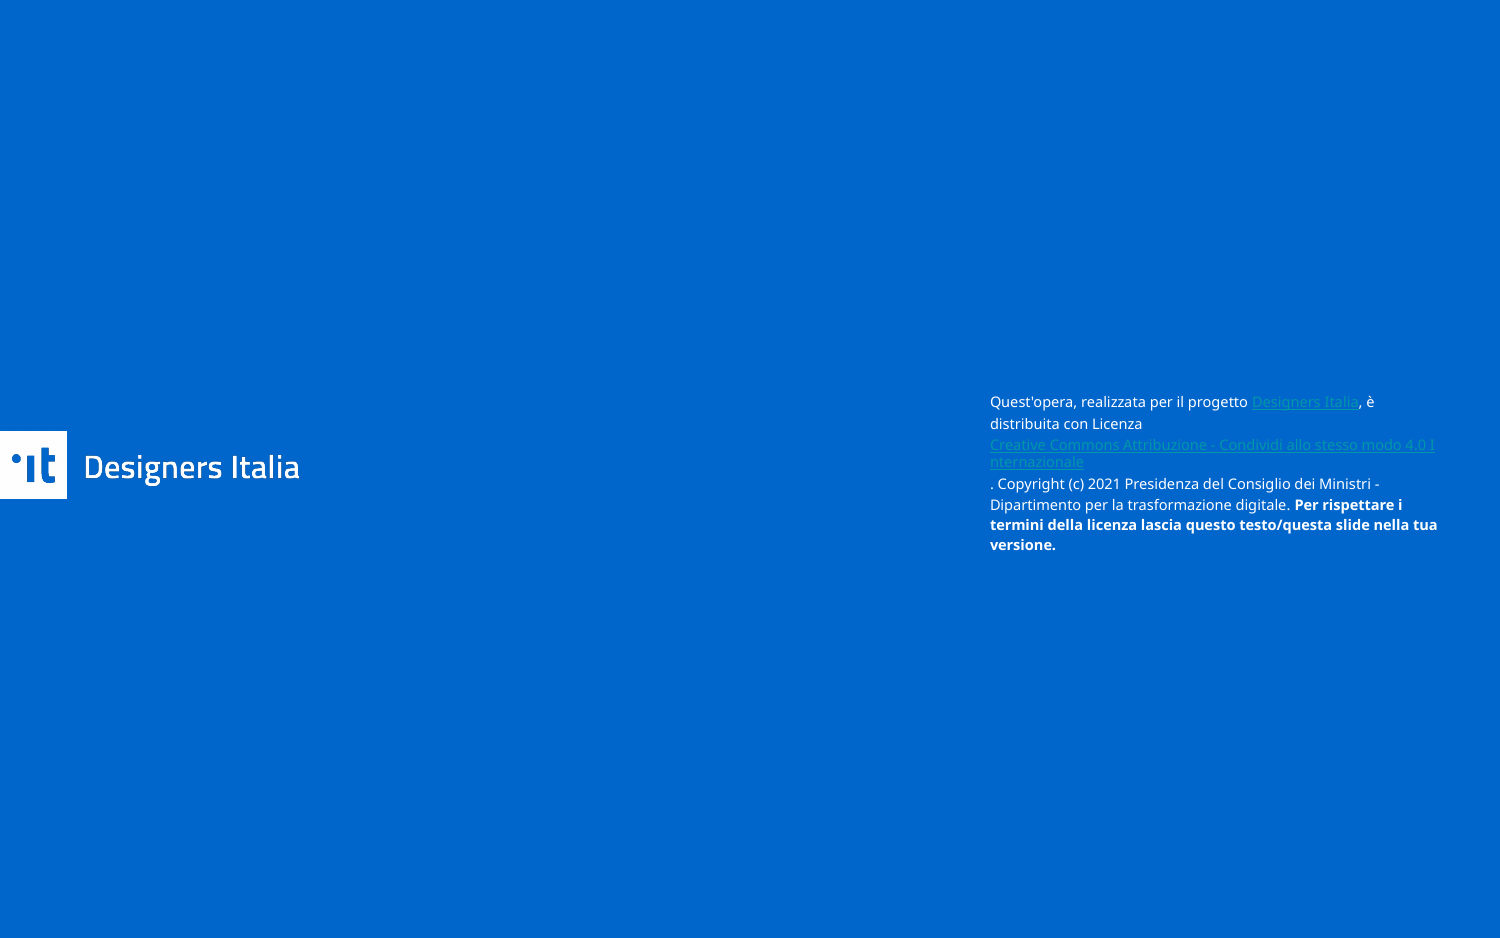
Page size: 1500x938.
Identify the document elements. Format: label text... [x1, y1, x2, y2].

picture [0, 431, 317, 499]
text_box Quest'opera, realizzata per il progetto Designers Italia, è distribuita con Licenza Creative Commons Attribuzione - Condividi allo stesso modo 4.0 Internazionale. Copyright (c) 2021 Presidenza del Consiglio dei Ministri - Dipartimento per la trasformazione digitale. Per rispettare i termini della licenza lascia questo testo/questa slide nella tua versione. [975, 374, 1454, 551]
